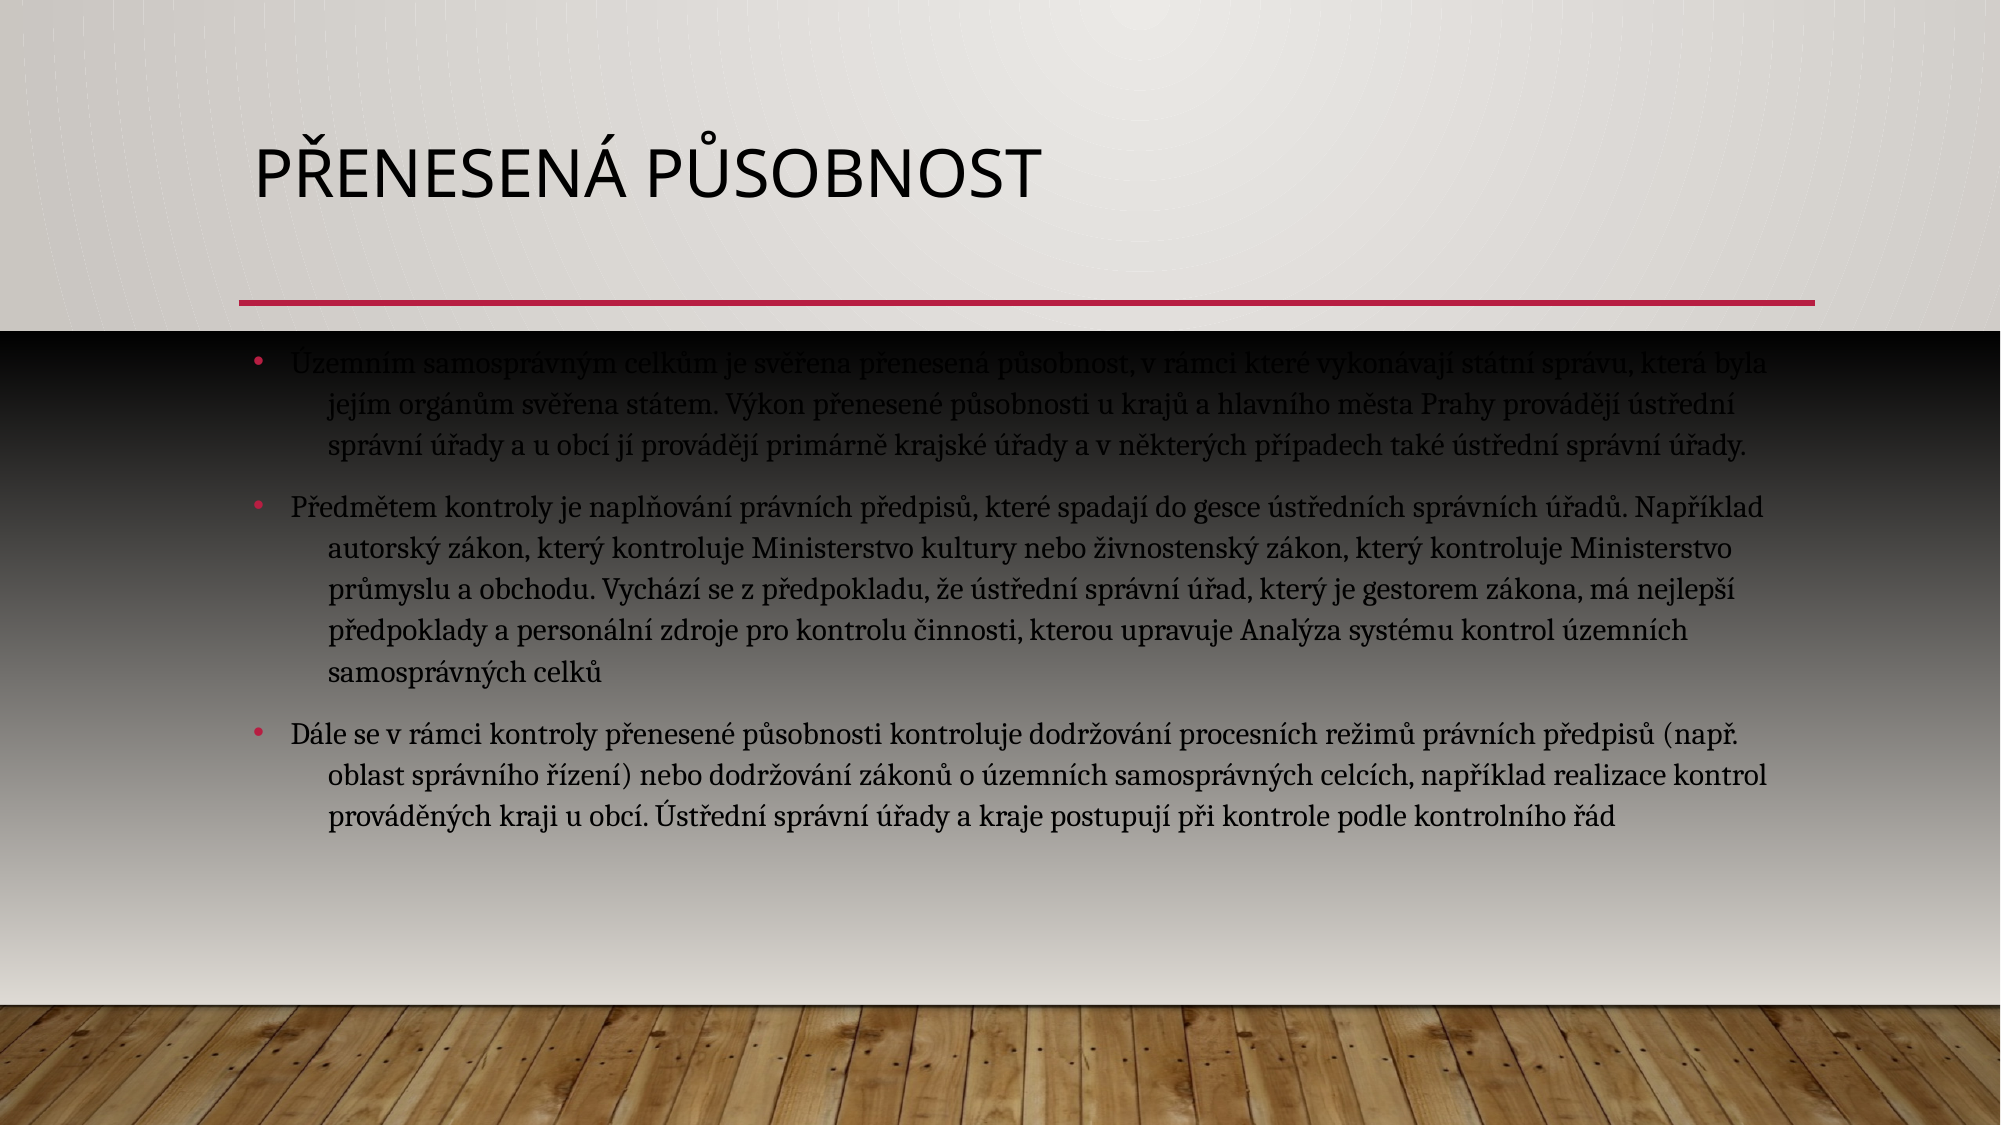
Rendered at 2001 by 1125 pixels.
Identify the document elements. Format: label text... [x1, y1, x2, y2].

title Přenesená působnost [238, 131, 1814, 305]
list Územním samosprávným celkům je svěřena přenesená působnost, v rámci které vykonávají státní správu, která byla jejím orgánům svěřena státem. Výkon přenesené působnosti u krajů a hlavního města Prahy provádějí ústřední správní úřady a u obcí jí provádějí primárně krajské úřady a v některých případech také ústřední správní úřady. Předmětem kontroly je naplňování právních předpisů, které spadají do gesce ústředních správních úřadů. Například autorský zákon, který kontroluje Ministerstvo kultury nebo živnostenský zákon, který kontroluje Ministerstvo průmyslu a obchodu. Vychází se z předpokladu, že ústřední správní úřad, který je gestorem zákona, má nejlepší předpoklady a personální zdroje pro kontrolu činnosti, kterou upravuje Analýza systému kontrol územních samosprávných celků Dále se v rámci kontroly přenesené působnosti kontroluje dodržování procesních režimů právních předpisů (např. oblast správního řízení) nebo dodržování zákonů o územních samosprávných celcích, například realizace kontrol prováděných kraji u obcí. Ústřední správní úřady a kraje postupují při kontrole podle kontrolního řád [238, 330, 1814, 897]
